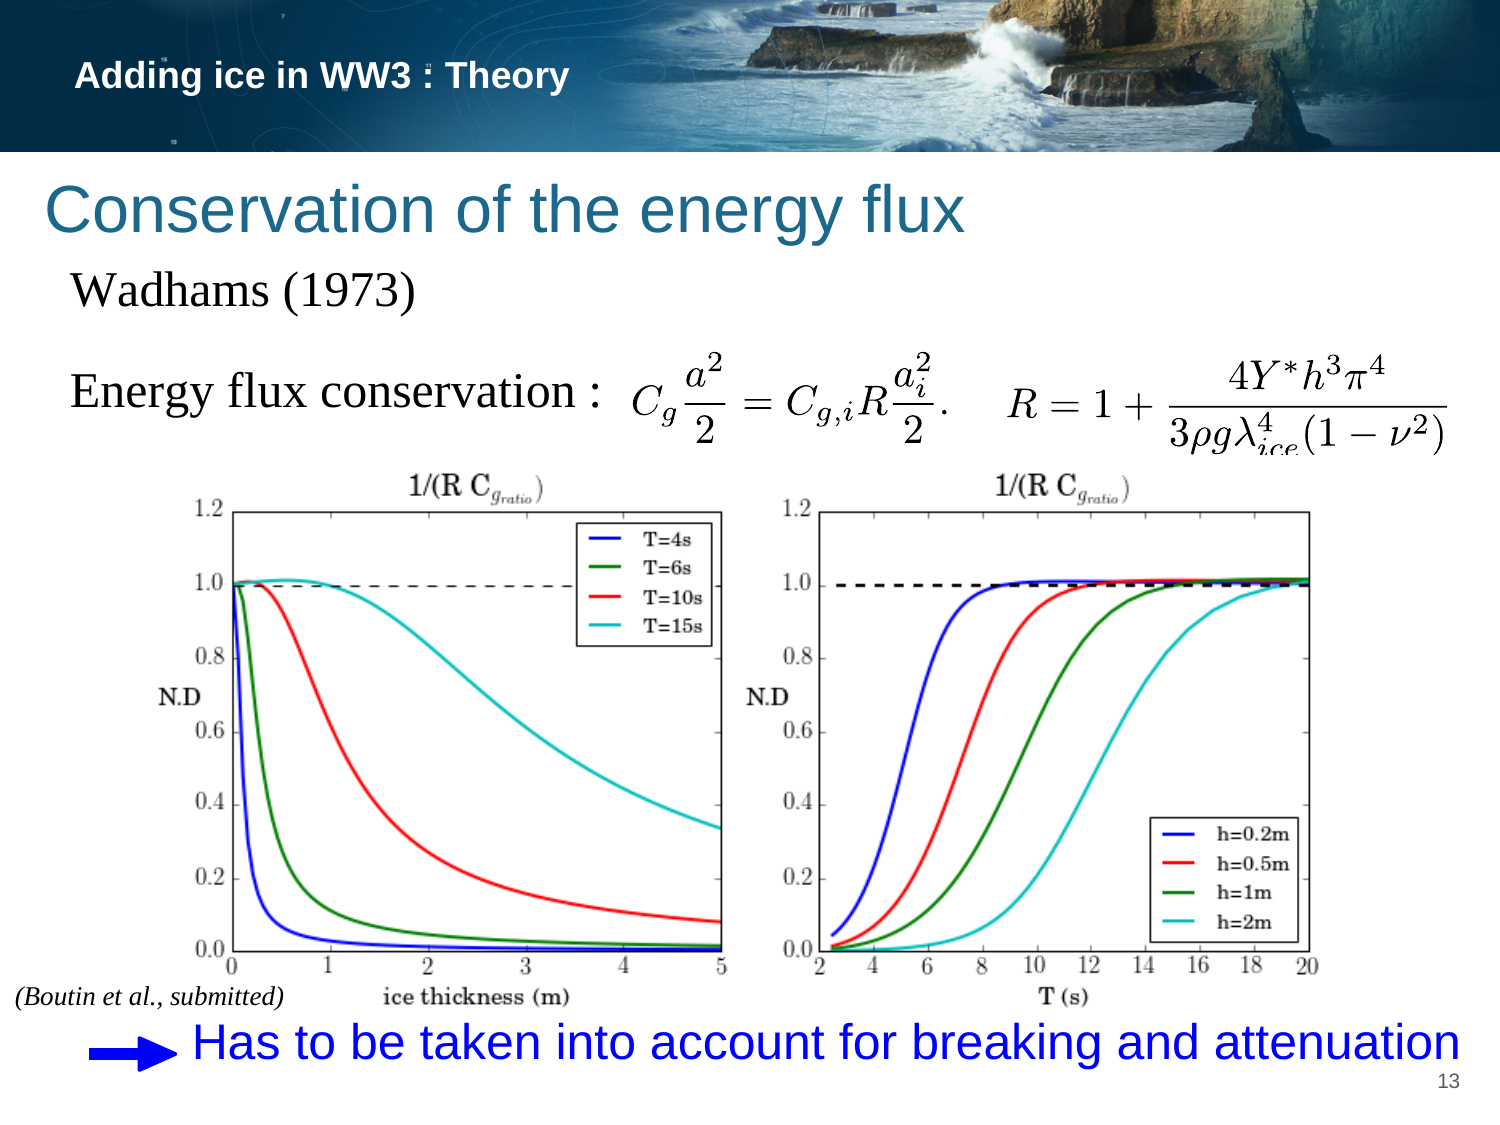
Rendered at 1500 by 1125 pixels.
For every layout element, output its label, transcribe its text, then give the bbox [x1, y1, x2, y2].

title Adding ice in WW3 : Theory [59, 29, 857, 119]
title Conservation of the energy flux [29, 118, 1214, 294]
text_box Has to be taken into account for breaking and attenuation [177, 1008, 1500, 1084]
picture [59, 455, 1447, 1008]
text_box [1005, 354, 1447, 455]
text_box Wadhams (1973) [55, 255, 676, 331]
text_box Energy flux conservation : [55, 356, 676, 432]
text_box (Boutin et al., submitted) [0, 974, 739, 1022]
picture [0, 0, 1500, 152]
text_box [630, 351, 951, 443]
